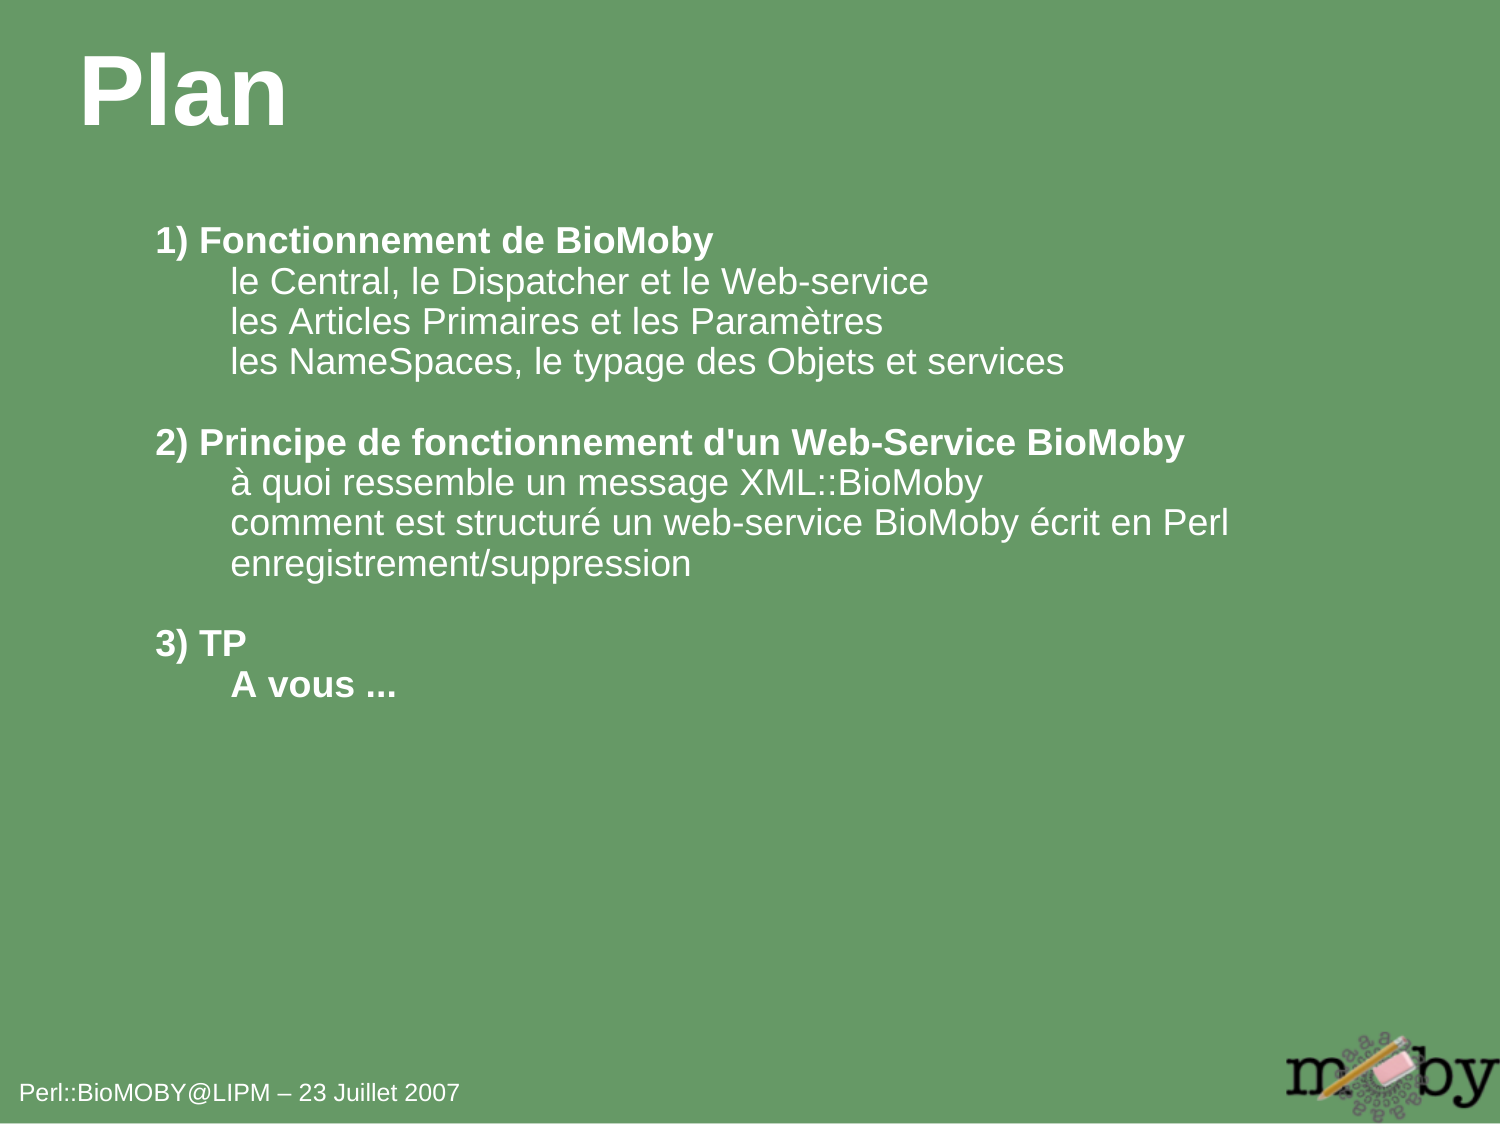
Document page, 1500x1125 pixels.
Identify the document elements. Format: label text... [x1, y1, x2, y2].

text_box 1) Fonctionnement de BioMoby le Central, le Dispatcher et le Web-service les Articles Primaires et les Paramètres les NameSpaces, le typage des Objets et services 2) Principe de fonctionnement d'un Web-Service BioMoby à quoi ressemble un message XML::BioMoby comment est structuré un web-service BioMoby écrit en Perl enregistrement/suppression 3) TP A vous ... [144, 221, 1400, 247]
picture [0, 0, 1500, 1125]
